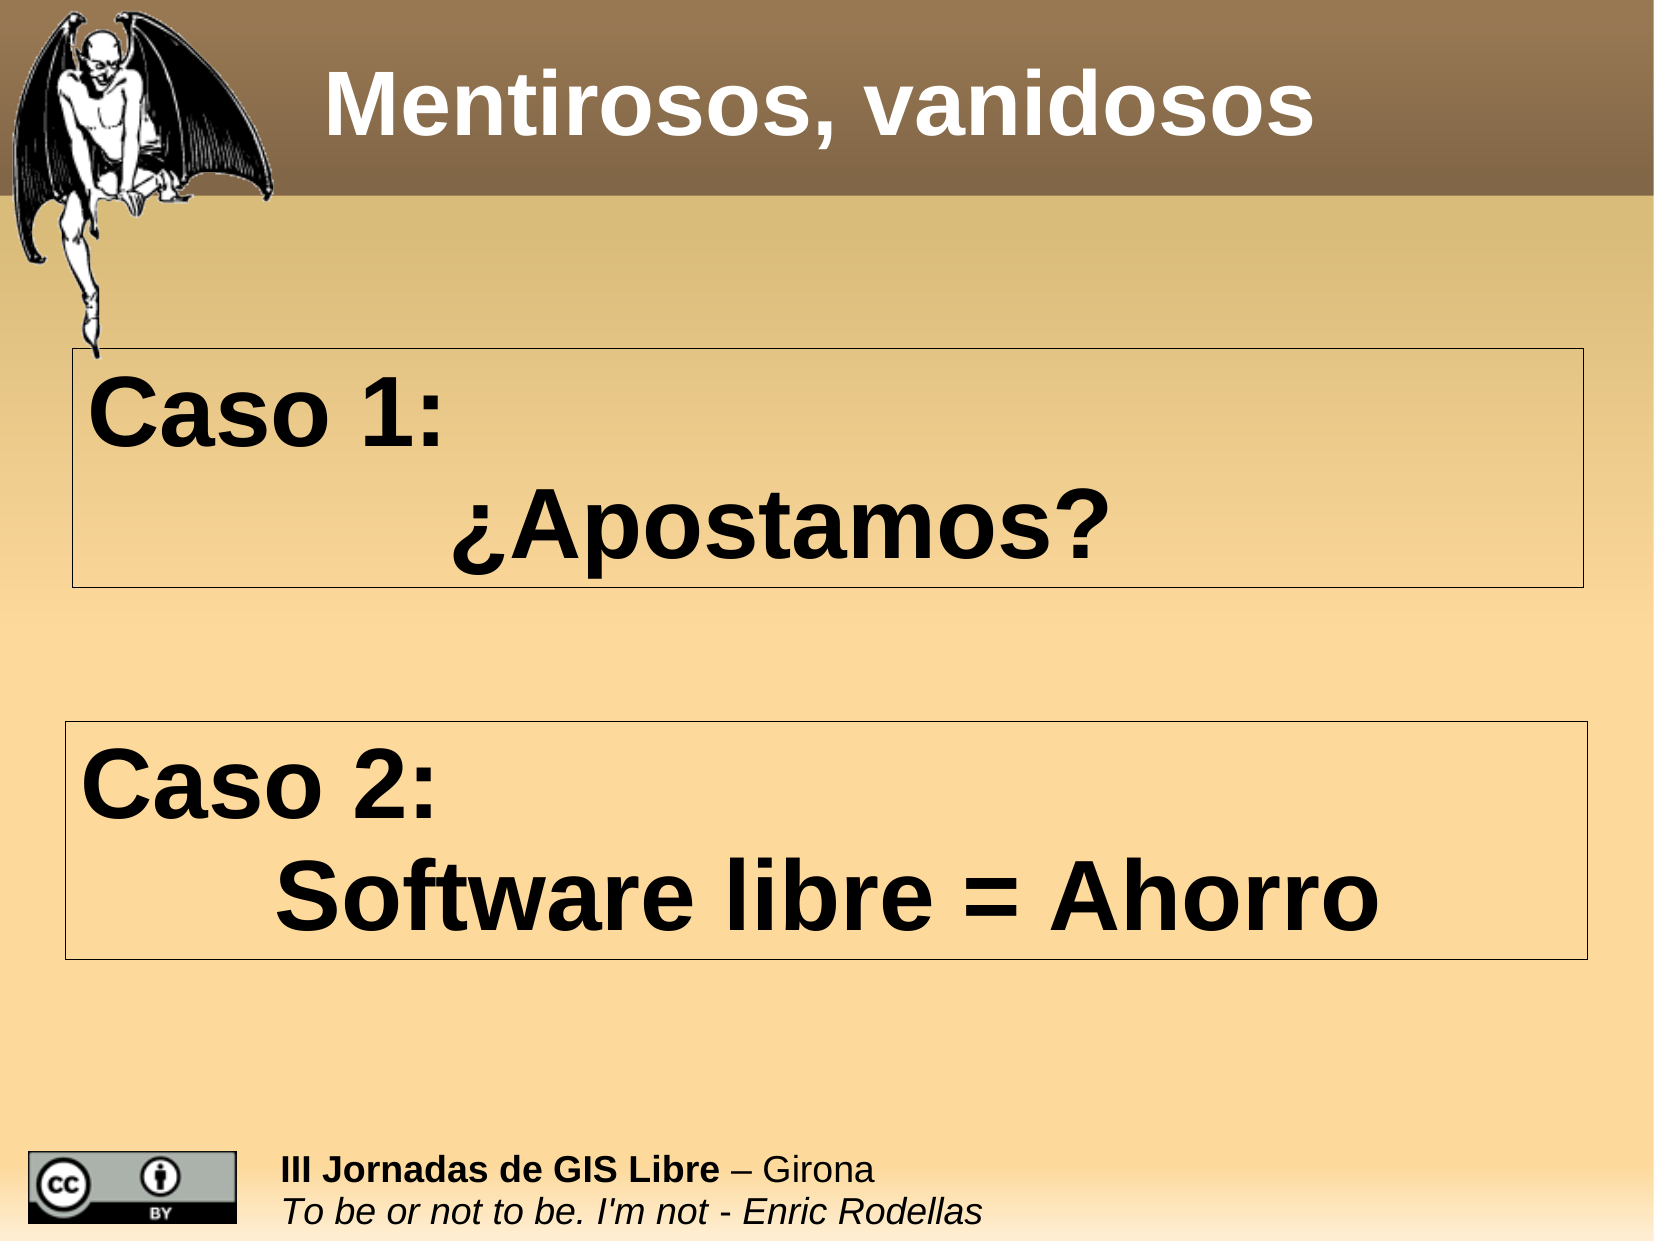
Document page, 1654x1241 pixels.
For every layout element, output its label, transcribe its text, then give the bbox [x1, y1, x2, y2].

text_box Caso 1: ¿Apostamos? [72, 348, 1584, 588]
picture [0, 0, 1654, 1241]
title Mentirosos, vanidosos [292, 0, 1565, 208]
text_box Caso 2: Software libre = Ahorro [65, 721, 1588, 960]
text_box III Jornadas de GIS Libre – Girona To be or not to be. I'm not - Enric Rodellas [265, 1141, 1152, 1241]
